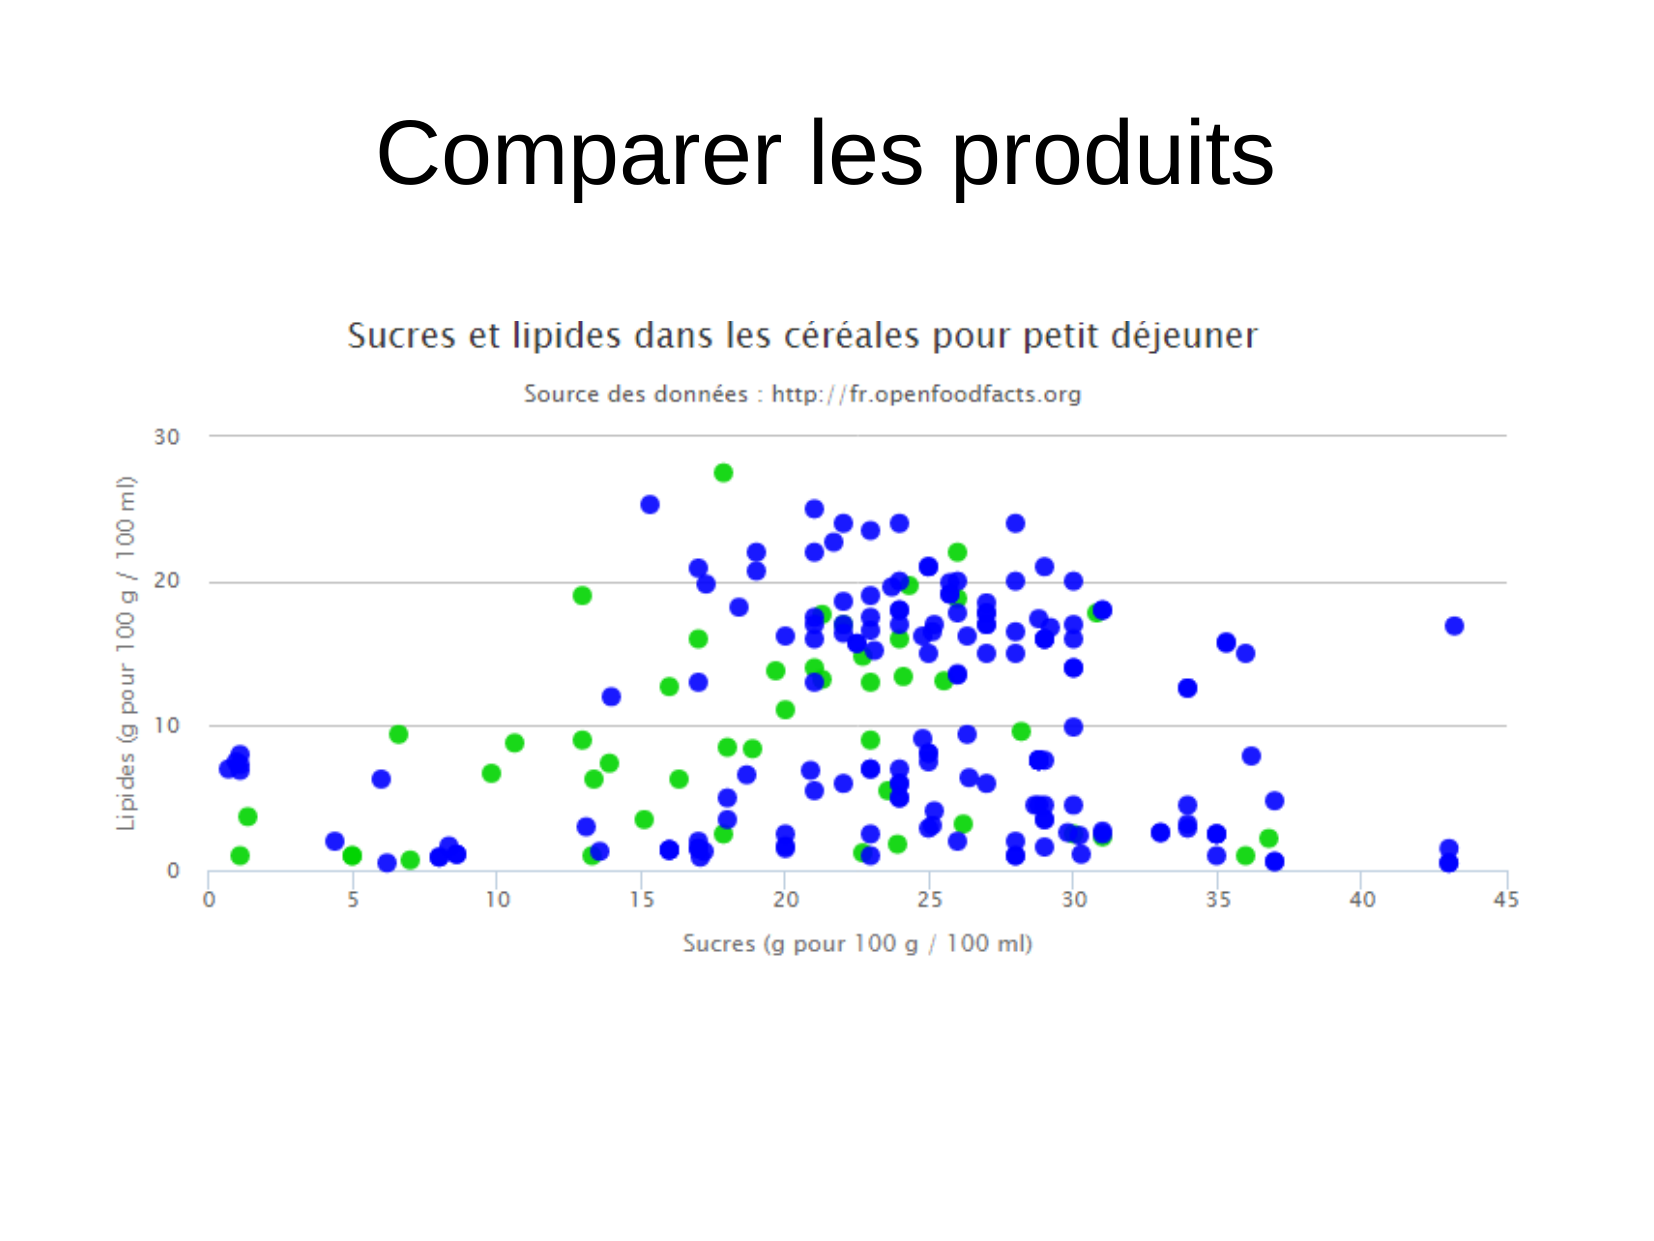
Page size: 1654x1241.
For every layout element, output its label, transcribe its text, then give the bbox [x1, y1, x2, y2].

title Comparer les produits [82, 49, 1571, 257]
picture [82, 321, 1571, 979]
